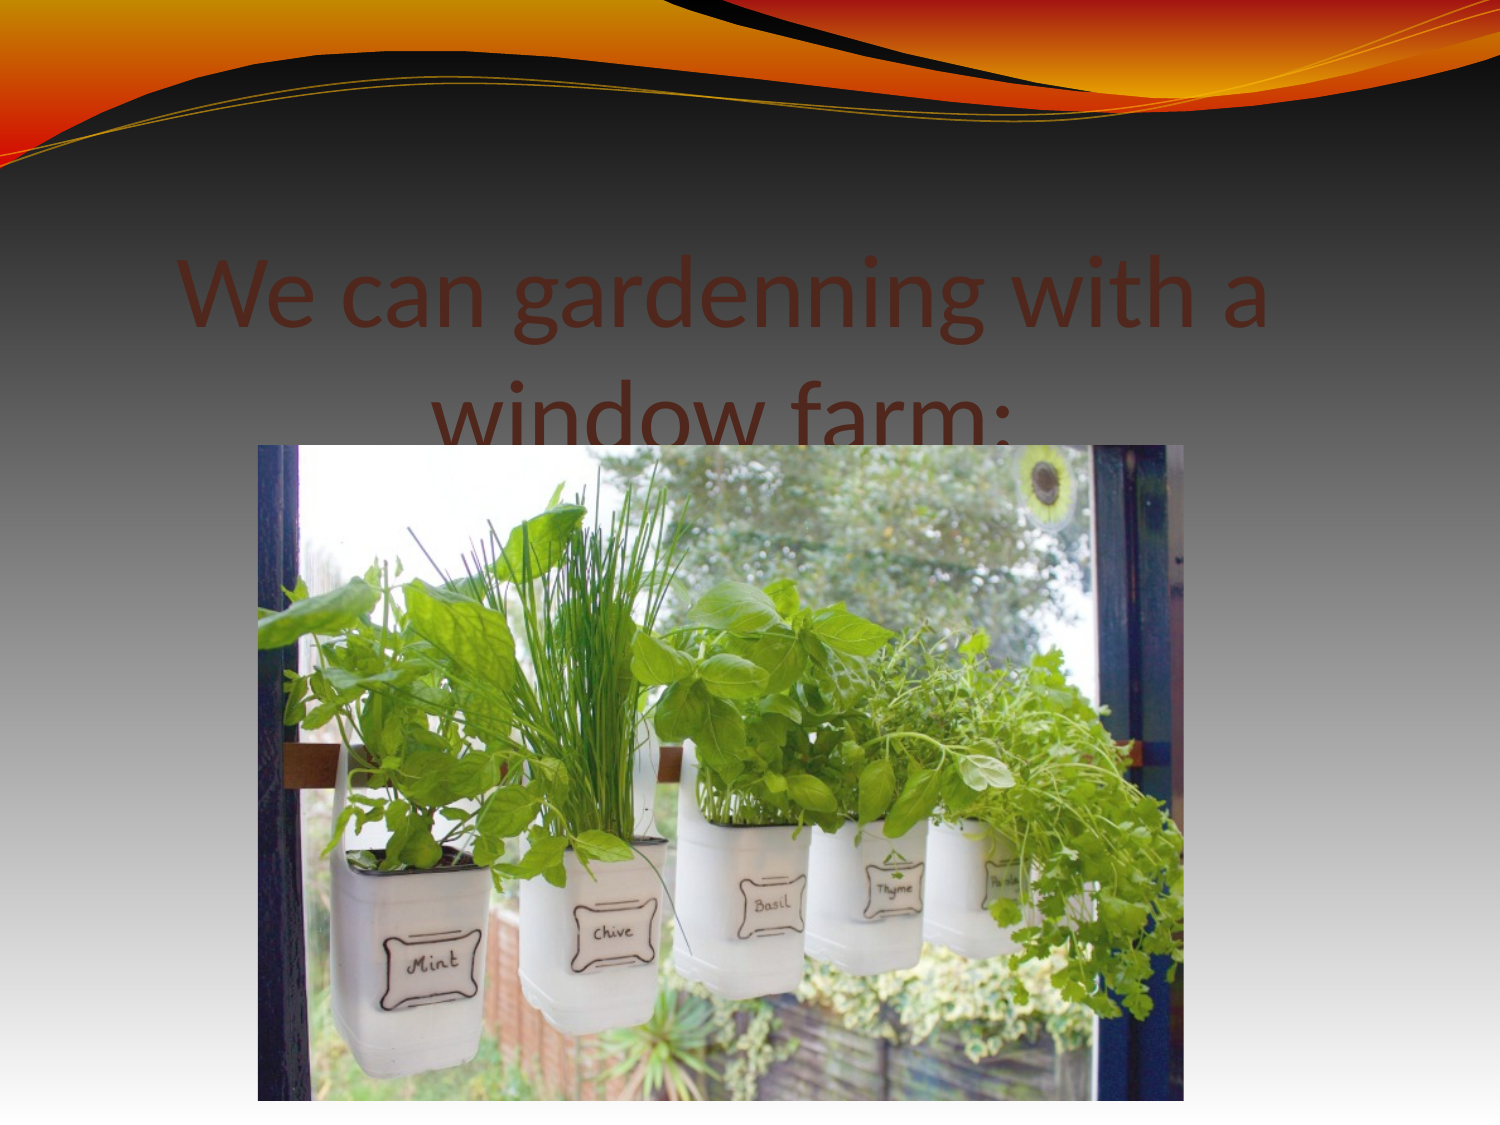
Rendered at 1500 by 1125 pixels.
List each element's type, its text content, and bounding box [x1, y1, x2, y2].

title We can gardenning with a window farm: [86, 216, 1362, 440]
picture [257, 445, 1184, 1101]
